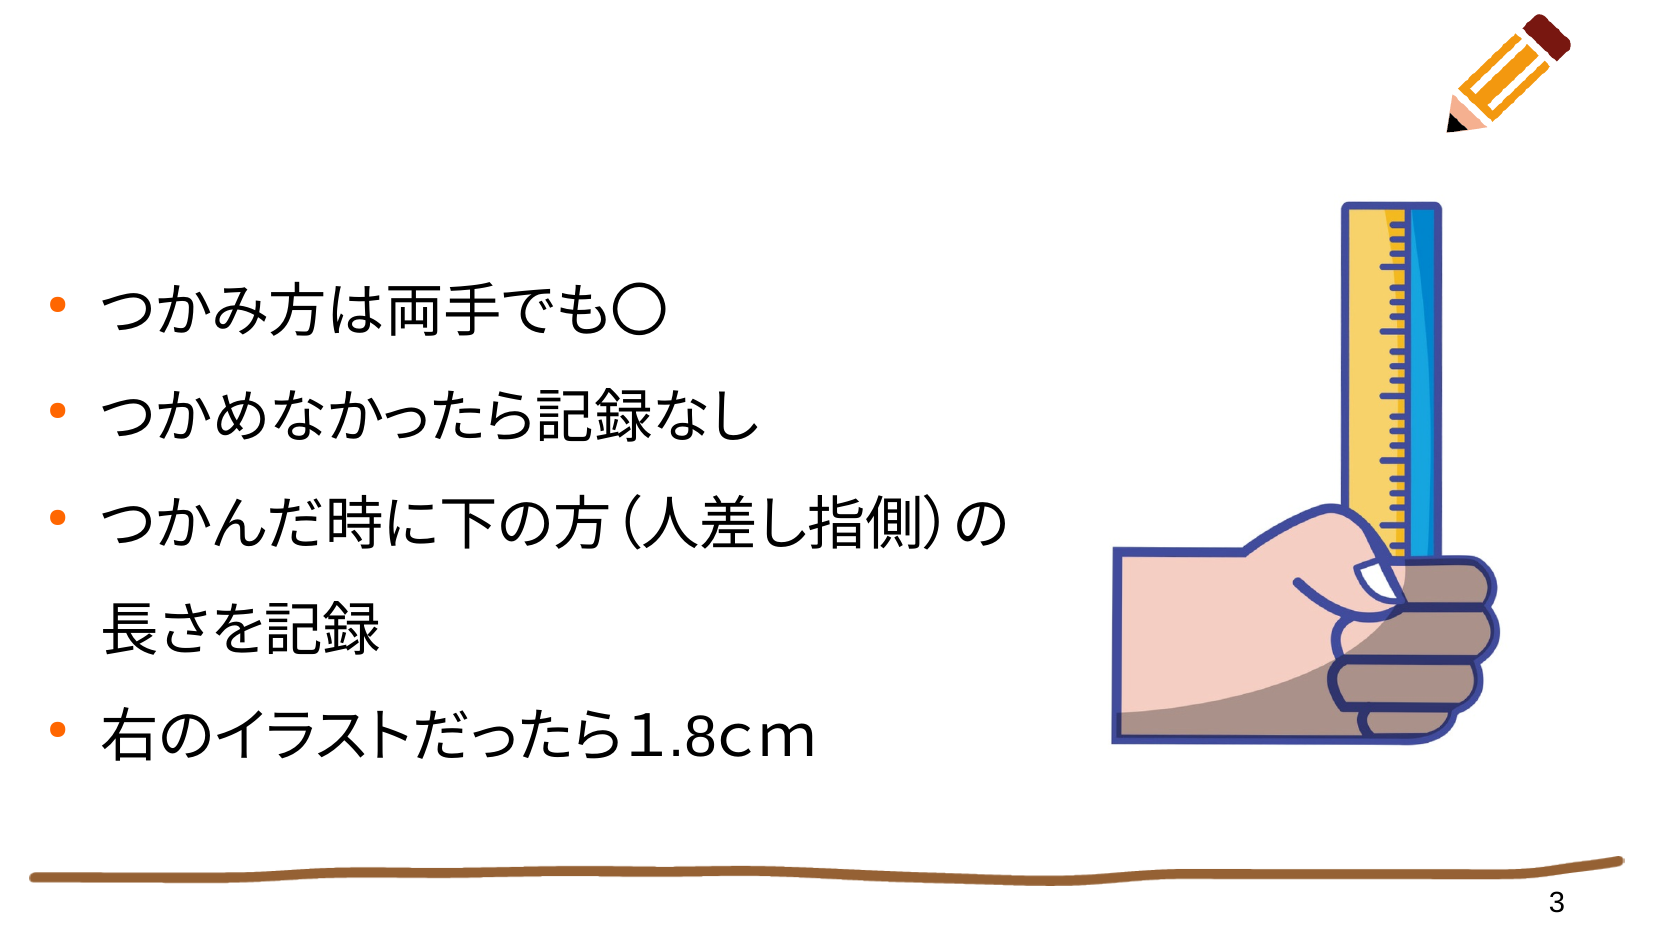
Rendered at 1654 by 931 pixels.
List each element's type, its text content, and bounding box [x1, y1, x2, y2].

list つかみ方は両手でも〇 つかめなかったら記録なし つかんだ時に下の方（人差し指側）の 長さを記録 右のイラストだったら１.8ｃｍ [29, 177, 1565, 827]
picture [1029, 147, 1595, 813]
picture [1446, 14, 1571, 133]
picture [29, 856, 1625, 886]
